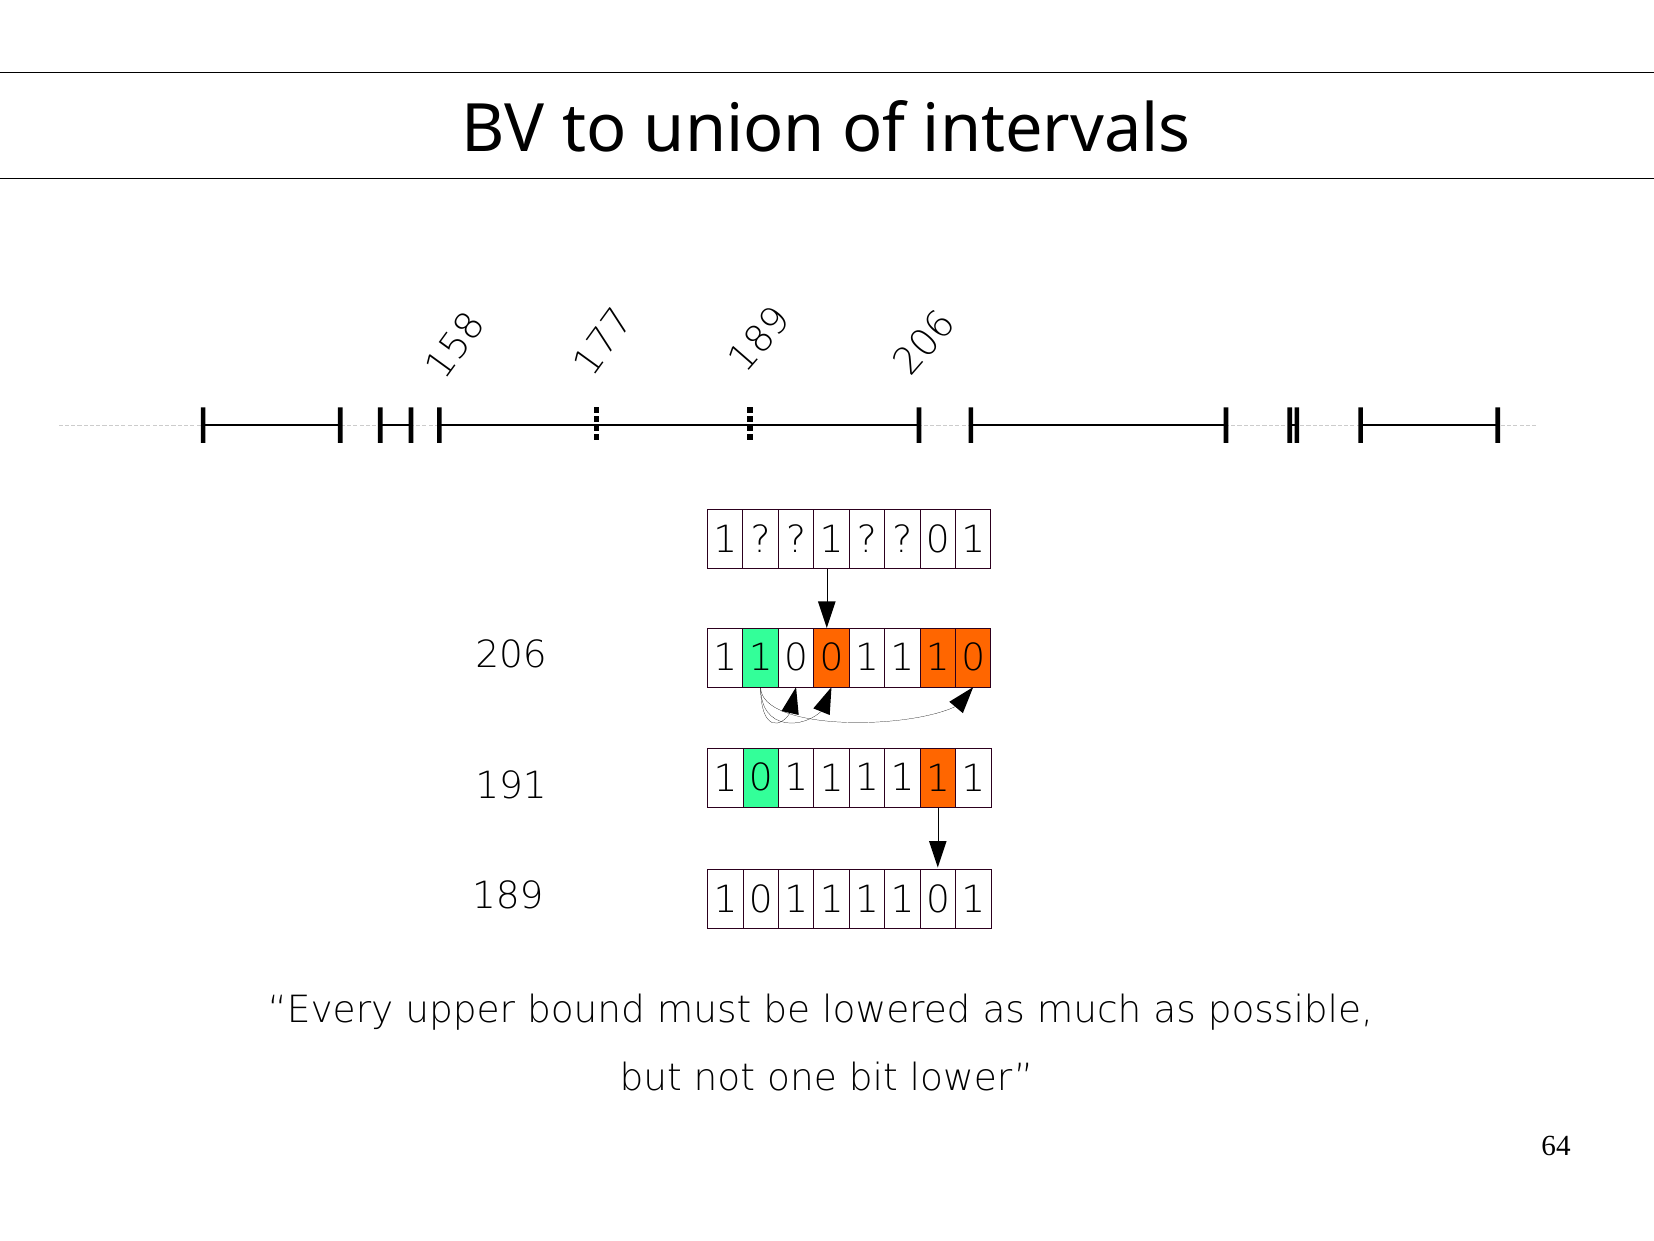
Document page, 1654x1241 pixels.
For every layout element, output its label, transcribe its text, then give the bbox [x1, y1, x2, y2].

text_box 1 [849, 628, 884, 688]
text_box 189 [457, 866, 559, 926]
text_box 189 [704, 281, 815, 397]
text_box 0 [744, 748, 778, 808]
text_box 1 [955, 869, 992, 929]
text_box 1 [884, 748, 921, 808]
text_box 1 [849, 869, 884, 929]
text_box 1 [742, 628, 779, 688]
text_box BV to union of intervals [0, 72, 1654, 166]
text_box 1 [778, 748, 814, 808]
text_box 1 [707, 748, 744, 808]
text_box 1 [814, 869, 849, 929]
text_box 1 [707, 869, 743, 929]
text_box “Every upper bound must be lowered as much as possible, but not one bit lower” [148, 980, 1506, 1108]
text_box ? [884, 509, 920, 569]
text_box 158 [401, 287, 509, 404]
text_box 1 [921, 748, 956, 808]
text_box 1 [707, 628, 742, 688]
text_box ? [849, 509, 884, 569]
text_box 1 [814, 748, 849, 808]
text_box 0 [955, 628, 991, 688]
text_box 1 [778, 869, 814, 929]
text_box 0 [921, 869, 955, 929]
text_box 1 [955, 509, 991, 569]
text_box 177 [549, 283, 657, 400]
text_box ? [742, 509, 778, 569]
text_box ? [778, 509, 813, 569]
text_box 0 [779, 628, 813, 688]
text_box 0 [743, 869, 778, 929]
text_box 1 [813, 509, 849, 569]
text_box 1 [707, 509, 742, 569]
text_box 1 [884, 628, 920, 688]
text_box 1 [956, 748, 992, 808]
text_box 191 [460, 756, 562, 815]
text_box 1 [884, 869, 921, 929]
text_box 1 [920, 628, 955, 688]
text_box 0 [813, 628, 849, 688]
text_box 206 [460, 625, 562, 685]
text_box 206 [869, 285, 980, 400]
text_box 0 [920, 509, 955, 569]
text_box 1 [849, 748, 884, 808]
